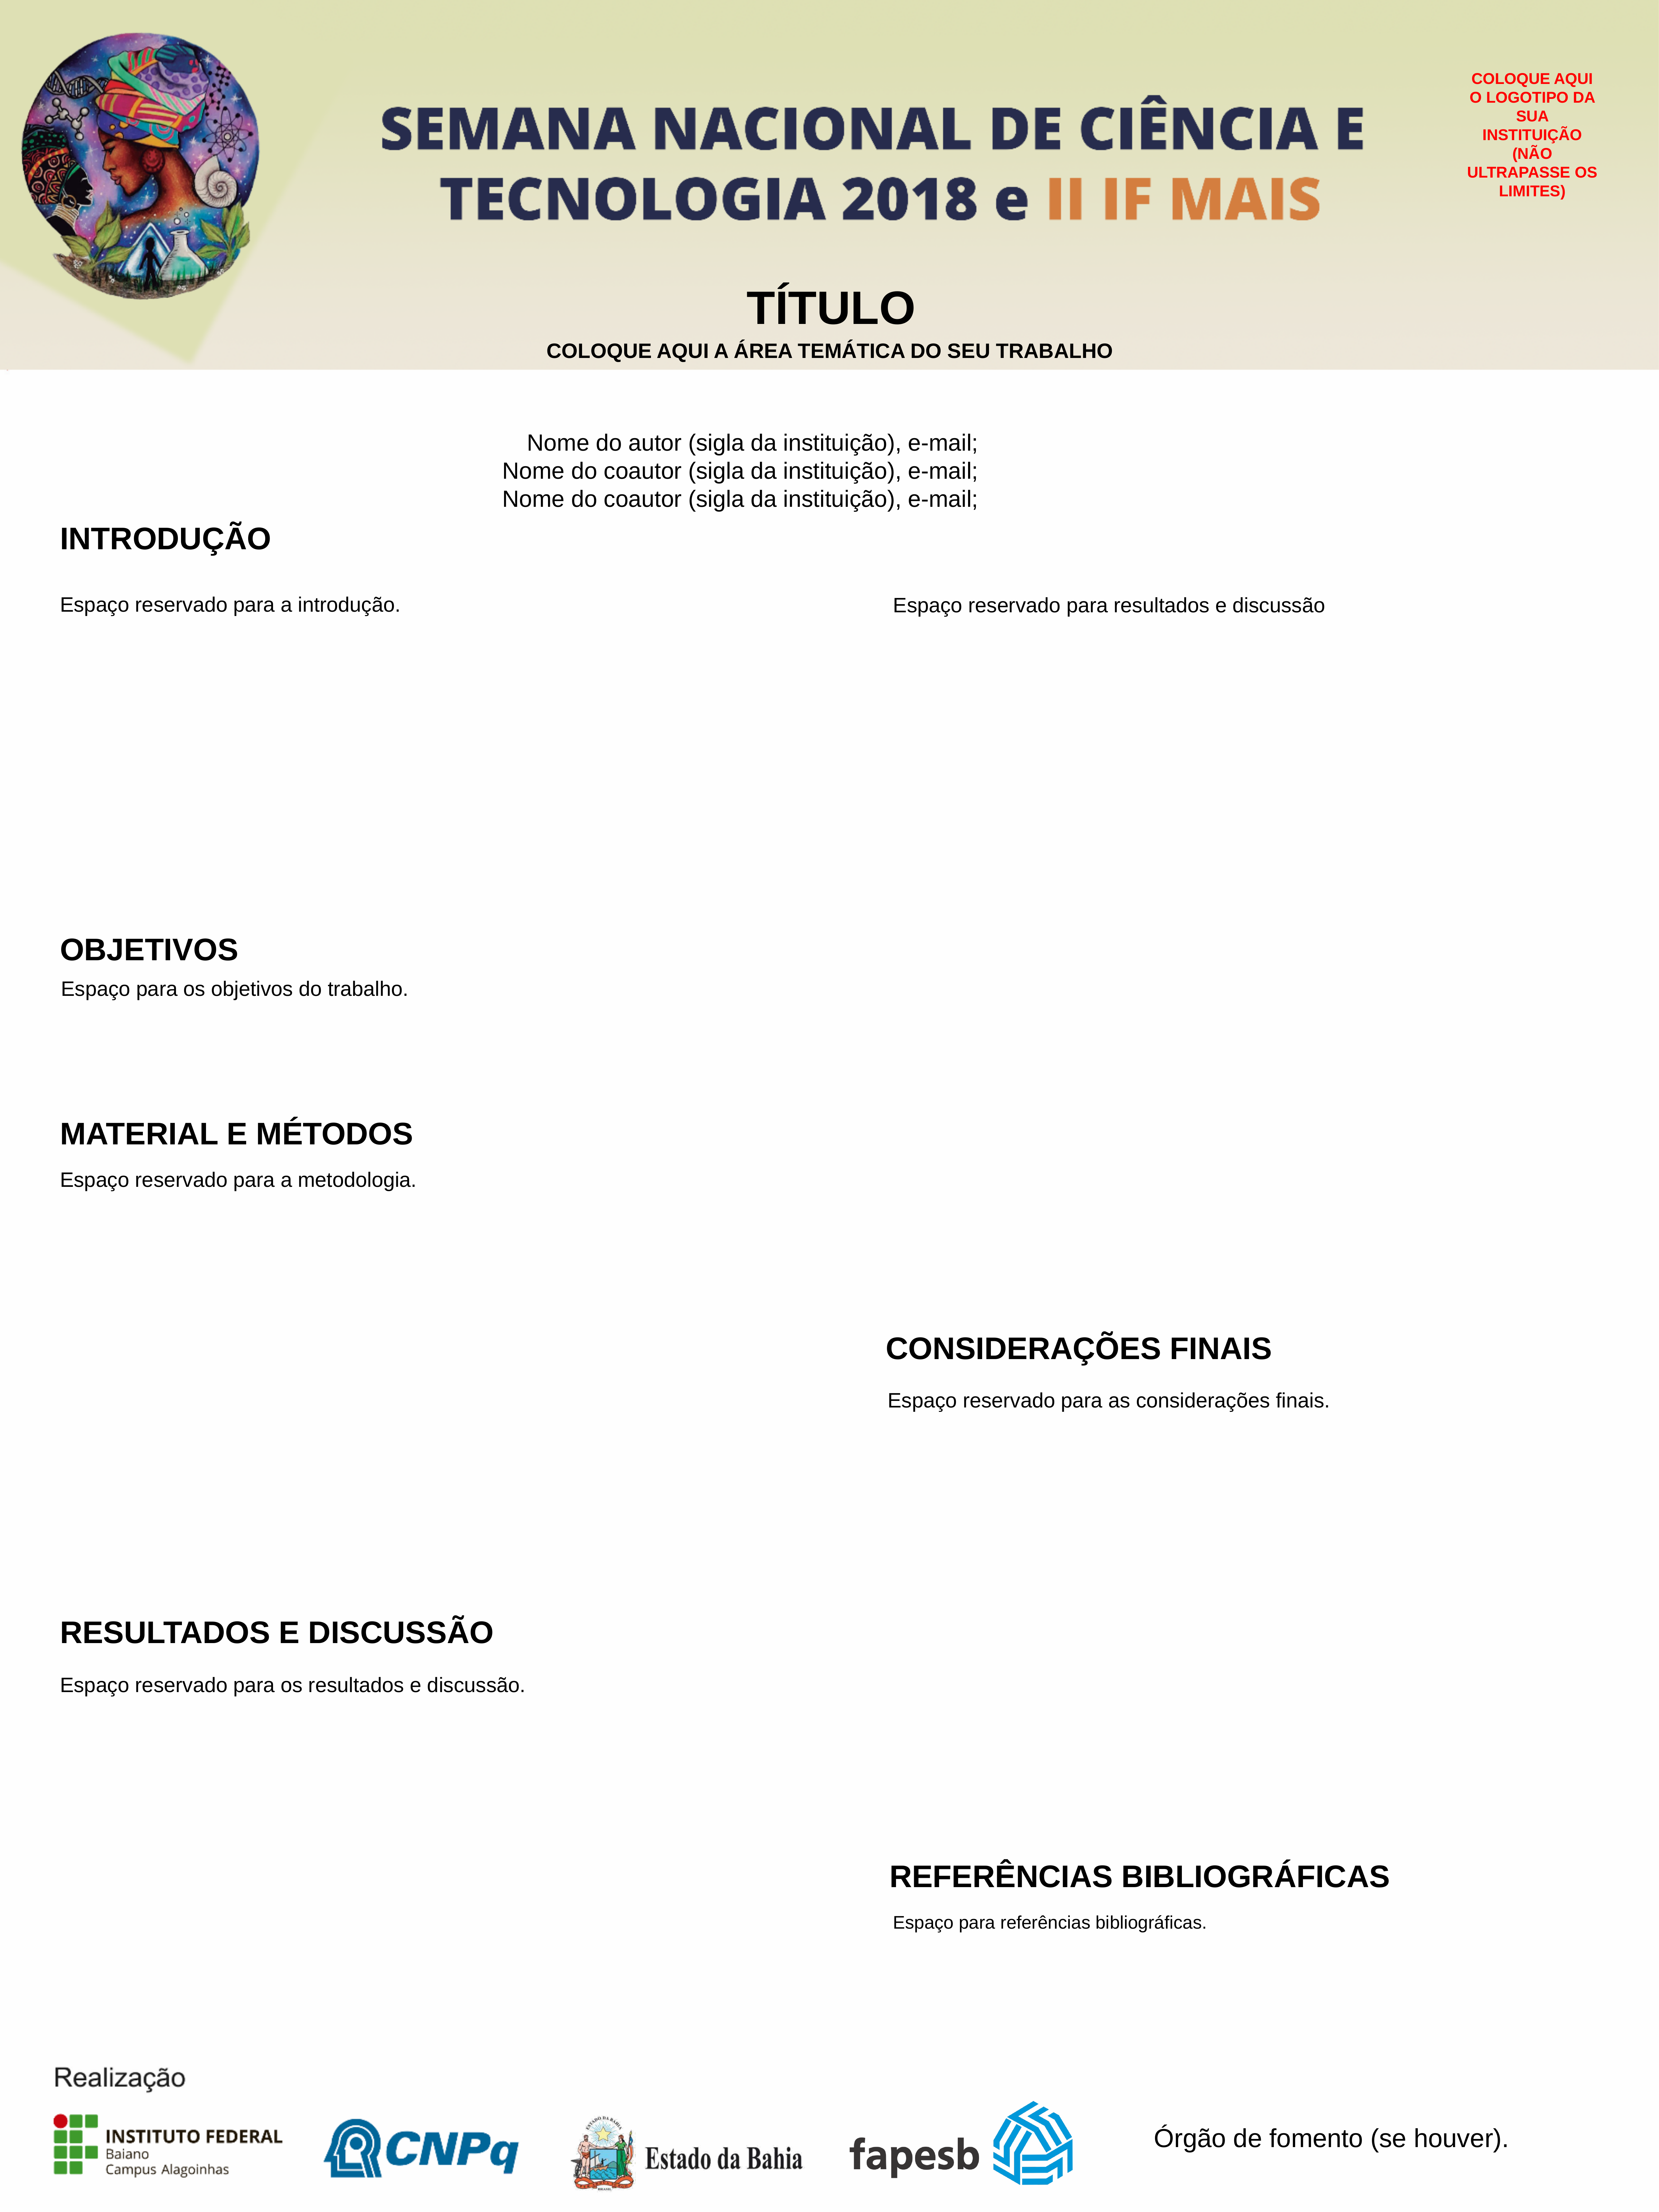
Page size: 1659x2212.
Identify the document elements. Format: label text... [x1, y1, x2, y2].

text_box Nome do autor (sigla da instituição), e-mail; Nome do coautor (sigla da instituição), e-mail; Nome do coautor (sigla da instituição), e-mail; [497, 423, 1604, 523]
text_box RESULTADOS E DISCUSSÃO [55, 1611, 594, 1651]
text_box COLOQUE AQUI O LOGOTIPO DA SUA INSTITUIÇÃO (NÃO ULTRAPASSE OS LIMITES) [1461, 66, 1604, 203]
text_box Espaço reservado para a metodologia. [55, 1165, 774, 1595]
text_box INTRODUÇÃO [55, 517, 594, 557]
text_box MATERIAL E MÉTODOS [55, 1109, 594, 1149]
text_box COLOQUE AQUI A ÁREA TEMÁTICA DO SEU TRABALHO [60, 335, 1600, 365]
text_box OBJETIVOS [55, 928, 594, 968]
text_box CONSIDERAÇÕES FINAIS [881, 1323, 1419, 1363]
text_box Espaço para os objetivos do trabalho. [56, 974, 774, 1085]
text_box Espaço reservado para os resultados e discussão. [55, 1670, 773, 1991]
text_box Espaço para referências bibliográficas. [888, 1909, 1602, 2063]
picture [0, 0, 1659, 2212]
text_box Espaço reservado para a introdução. [55, 589, 774, 908]
text_box Órgão de fomento (se houver). [1149, 2119, 1522, 2156]
text_box REFERÊNCIAS BIBLIOGRÁFICAS [885, 1855, 1423, 1895]
text_box TÍTULO [59, 276, 1604, 356]
text_box Espaço reservado para as considerações finais. [883, 1385, 1602, 1876]
text_box Espaço reservado para resultados e discussão [888, 590, 1604, 1305]
